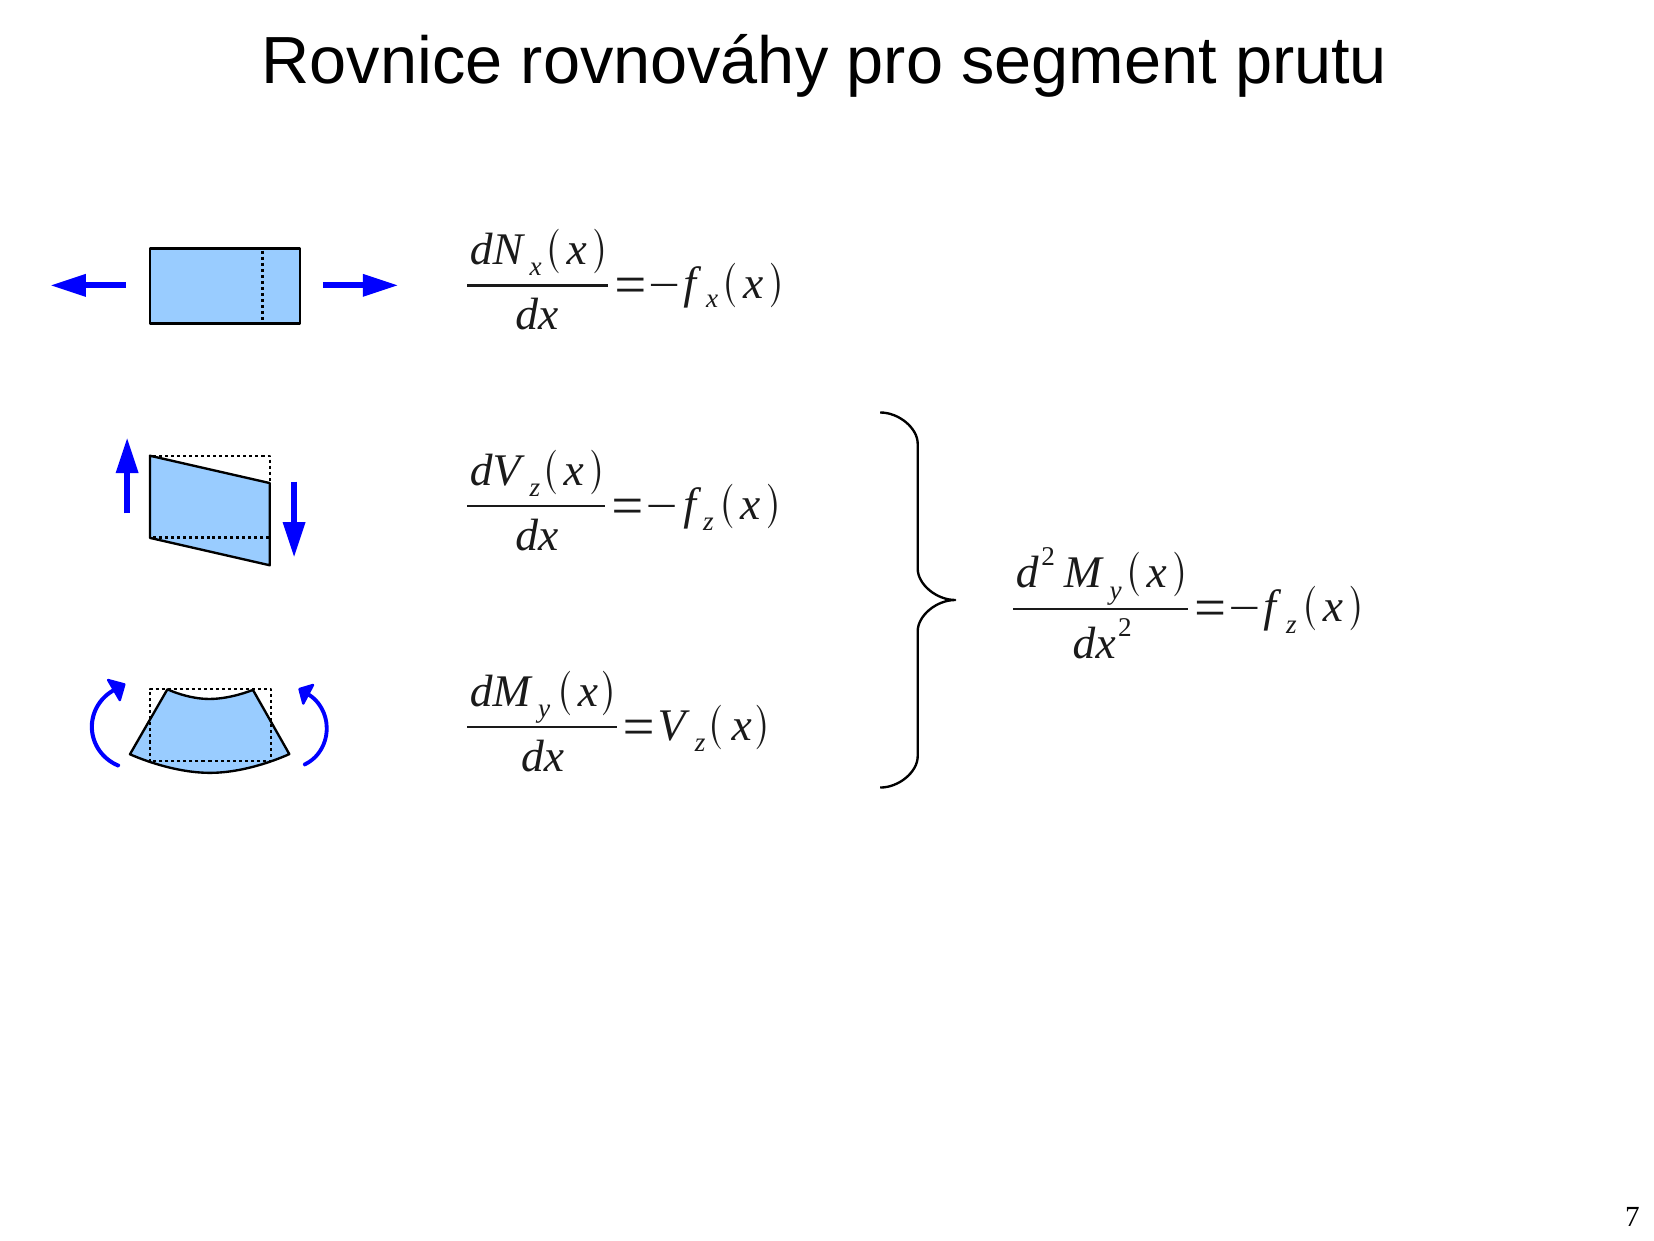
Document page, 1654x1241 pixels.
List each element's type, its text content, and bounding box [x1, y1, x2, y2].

text_box [129, 689, 290, 773]
title Rovnice rovnováhy pro segment prutu [37, 8, 1613, 113]
text_box [91, 680, 125, 767]
chart [447, 225, 794, 781]
text_box [149, 455, 270, 566]
text_box [299, 684, 328, 766]
text_box [150, 248, 301, 324]
chart [993, 542, 1372, 669]
